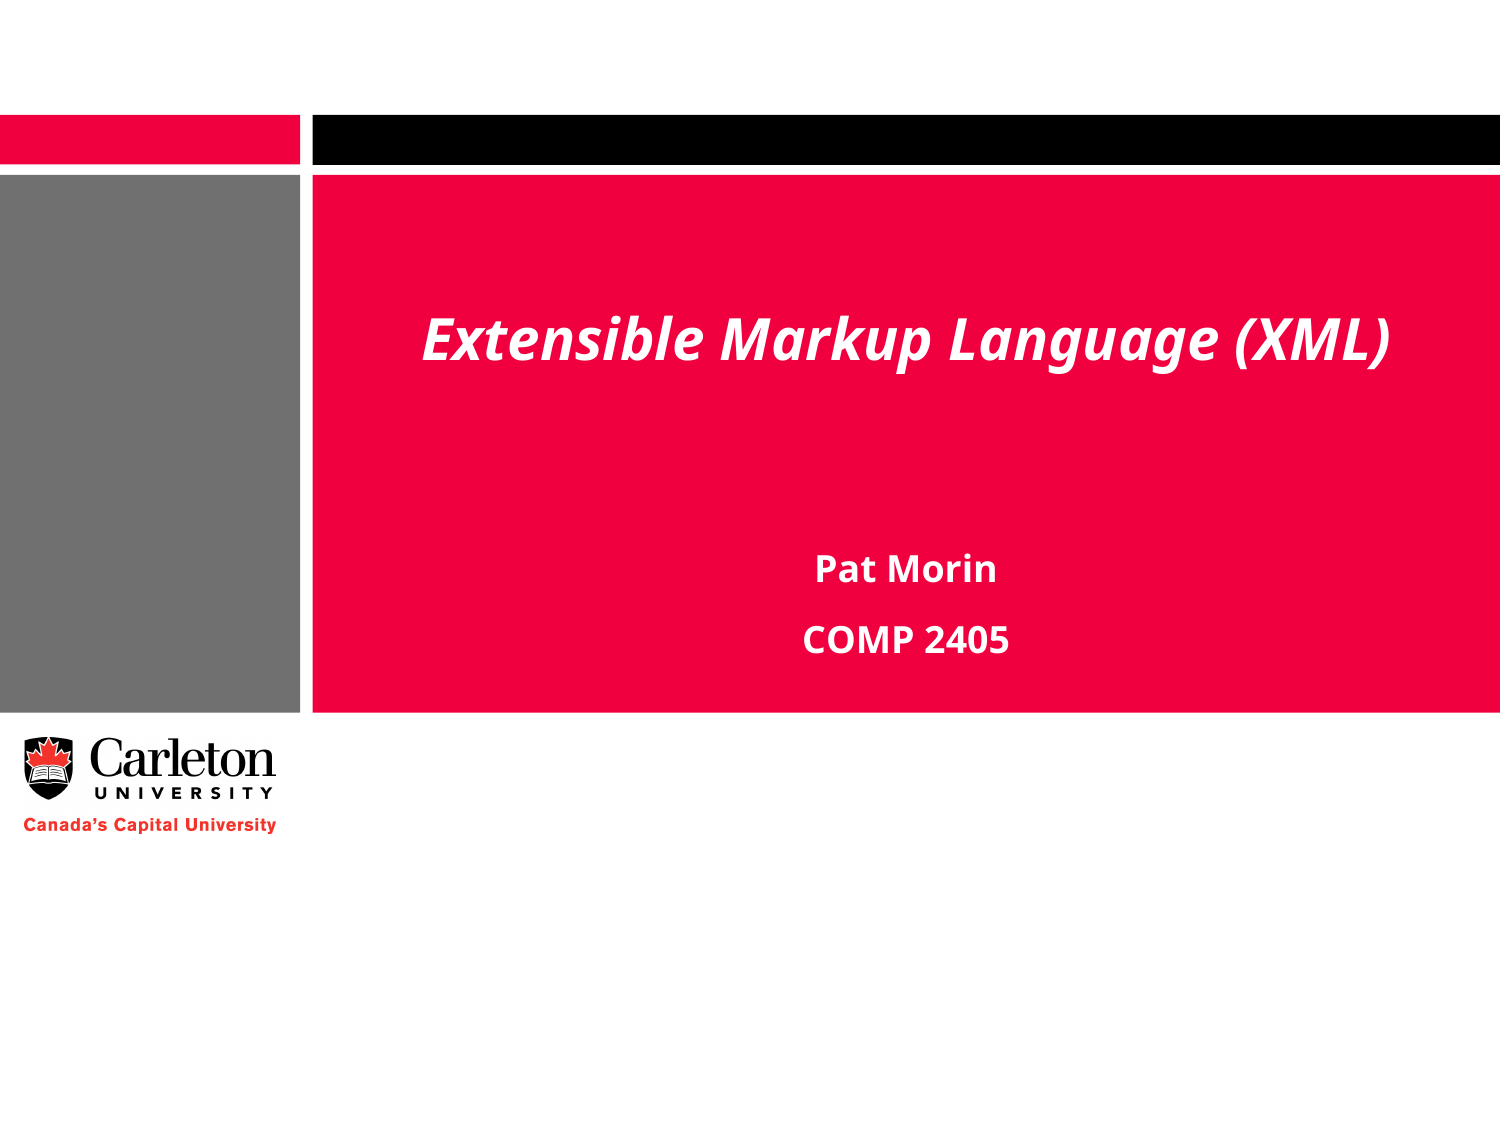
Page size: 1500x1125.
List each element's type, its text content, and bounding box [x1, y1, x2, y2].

subtitle Pat Morin COMP 2405 [312, 524, 1500, 716]
picture [24, 737, 276, 834]
title Extensible Markup Language (XML) [312, 174, 1500, 501]
